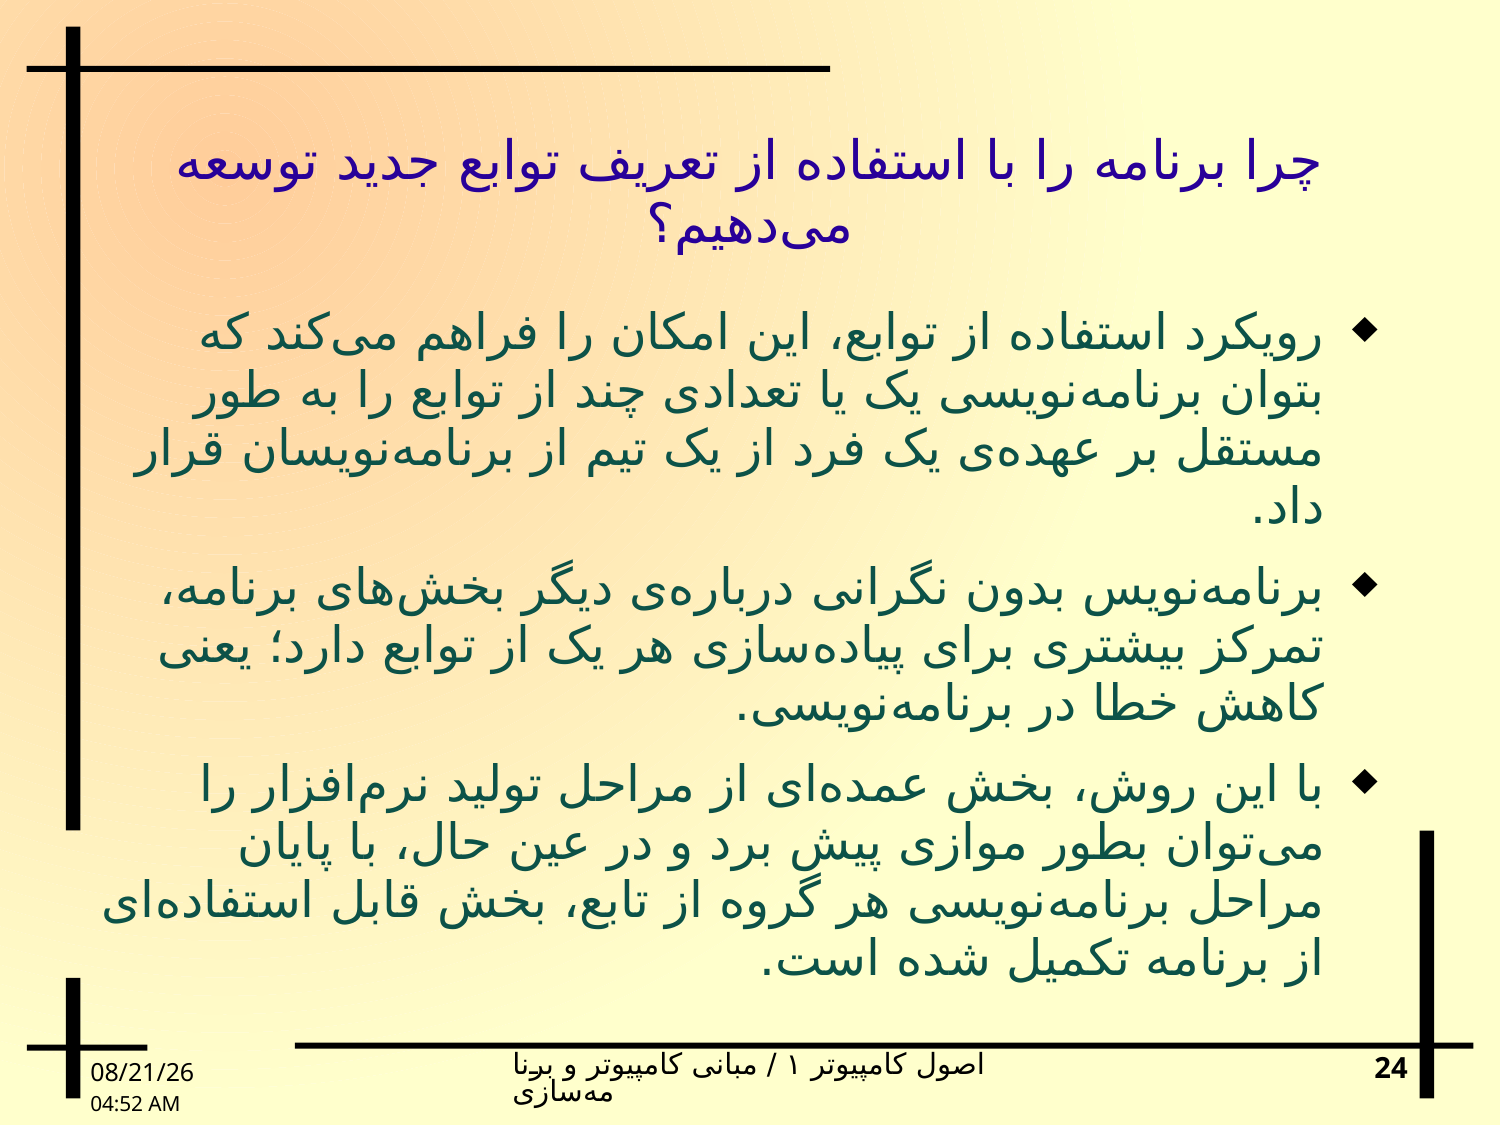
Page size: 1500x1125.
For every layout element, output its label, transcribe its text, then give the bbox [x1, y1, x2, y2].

list رویکرد استفاده از توابع، این امکان را فراهم می‌کند که بتوان برنامه‌نویسی یک یا تعدادی چند از توابع را به طور مستقل بر عهده‌ی یک فرد از یک تیم از برنامه‌نویسان قرار داد. برنامه‌نویس بدون نگرانی درباره‌ی دیگر بخش‌های برنامه، تمرکز بیشتری برای پیاده‌سازی هر یک از توابع دارد؛ یعنی کاهش خطا در برنامه‌نویسی. با این روش، بخش عمده‌ای از مراحل تولید نرم‌افزار را می‌توان بطور موازی پیش برد و در عین حال، با پایان مراحل برنامه‌نویسی هر گروه از تابع، بخش قابل استفاده‌ای از برنامه تکمیل شده است. [88, 302, 1449, 973]
title چرا برنامه را با استفاده از تعریف توابع جدید توسعه می‌دهیم؟ [135, 132, 1365, 252]
